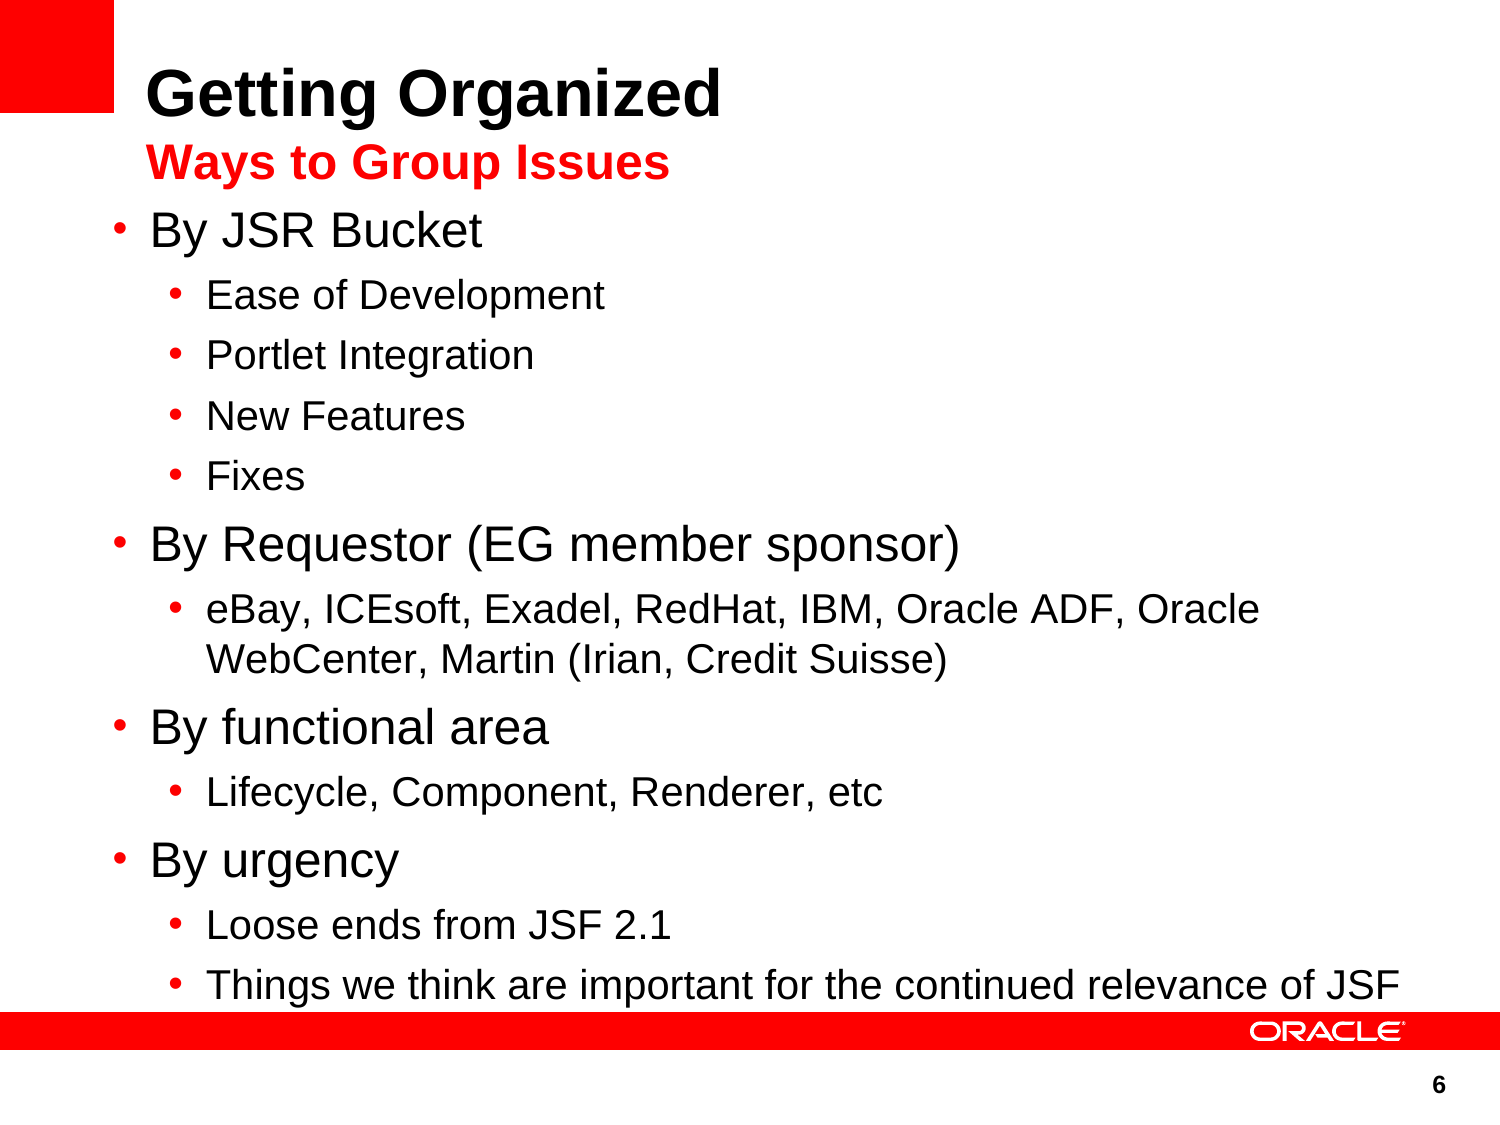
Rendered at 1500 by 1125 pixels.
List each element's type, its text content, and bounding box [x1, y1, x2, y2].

list By JSR Bucket Ease of Development Portlet Integration New Features Fixes By Requestor (EG member sponsor) eBay, ICEsoft, Exadel, RedHat, IBM, Oracle ADF, Oracle WebCenter, Martin (Irian, Credit Suisse) By functional area Lifecycle, Component, Renderer, etc By urgency Loose ends from JSF 2.1 Things we think are important for the continued relevance of JSF [112, 197, 1469, 1009]
picture [0, 0, 114, 113]
title Getting Organized Ways to Group Issues [145, 49, 1390, 197]
picture [0, 1012, 1500, 1050]
